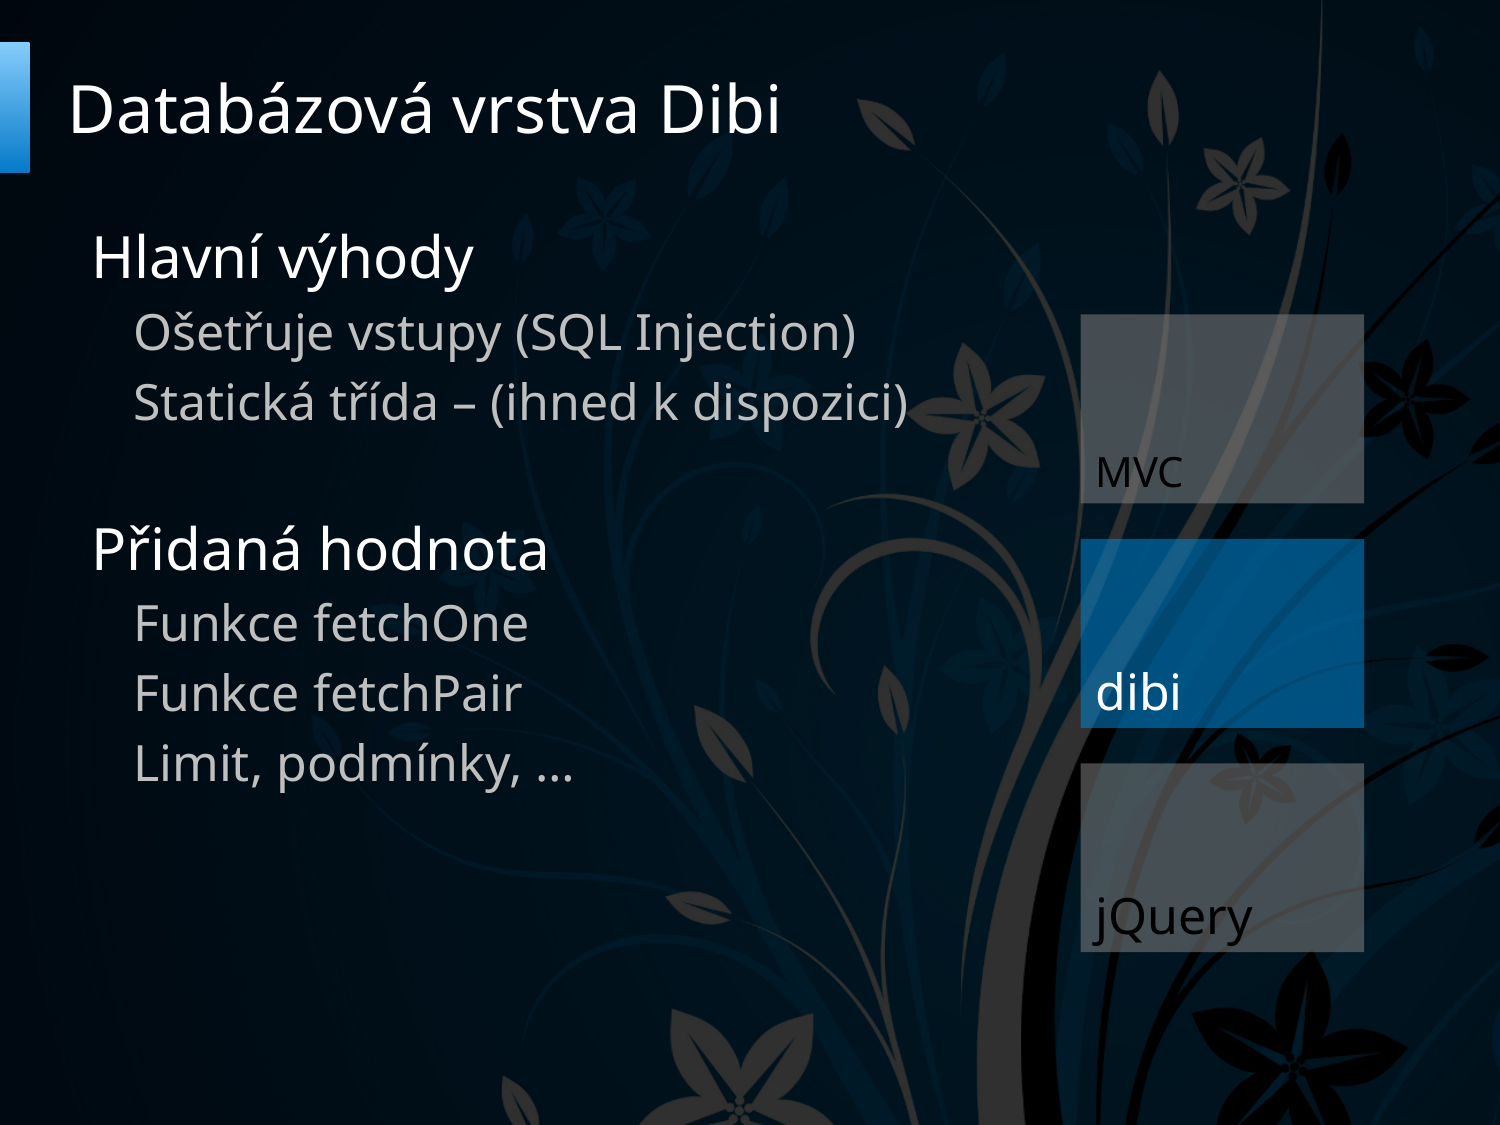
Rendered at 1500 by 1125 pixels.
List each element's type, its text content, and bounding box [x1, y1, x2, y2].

list jQuery [1080, 763, 1365, 953]
list dibi [1080, 538, 1365, 728]
list MVC [1080, 314, 1365, 504]
title Databázová vrstva Dibi [53, 42, 1117, 171]
list Hlavní výhody Ošetřuje vstupy (SQL Injection) Statická třída – (ihned k dispozici) Přidaná hodnota Funkce fetchOne Funkce fetchPair Limit, podmínky, … [76, 212, 975, 1063]
